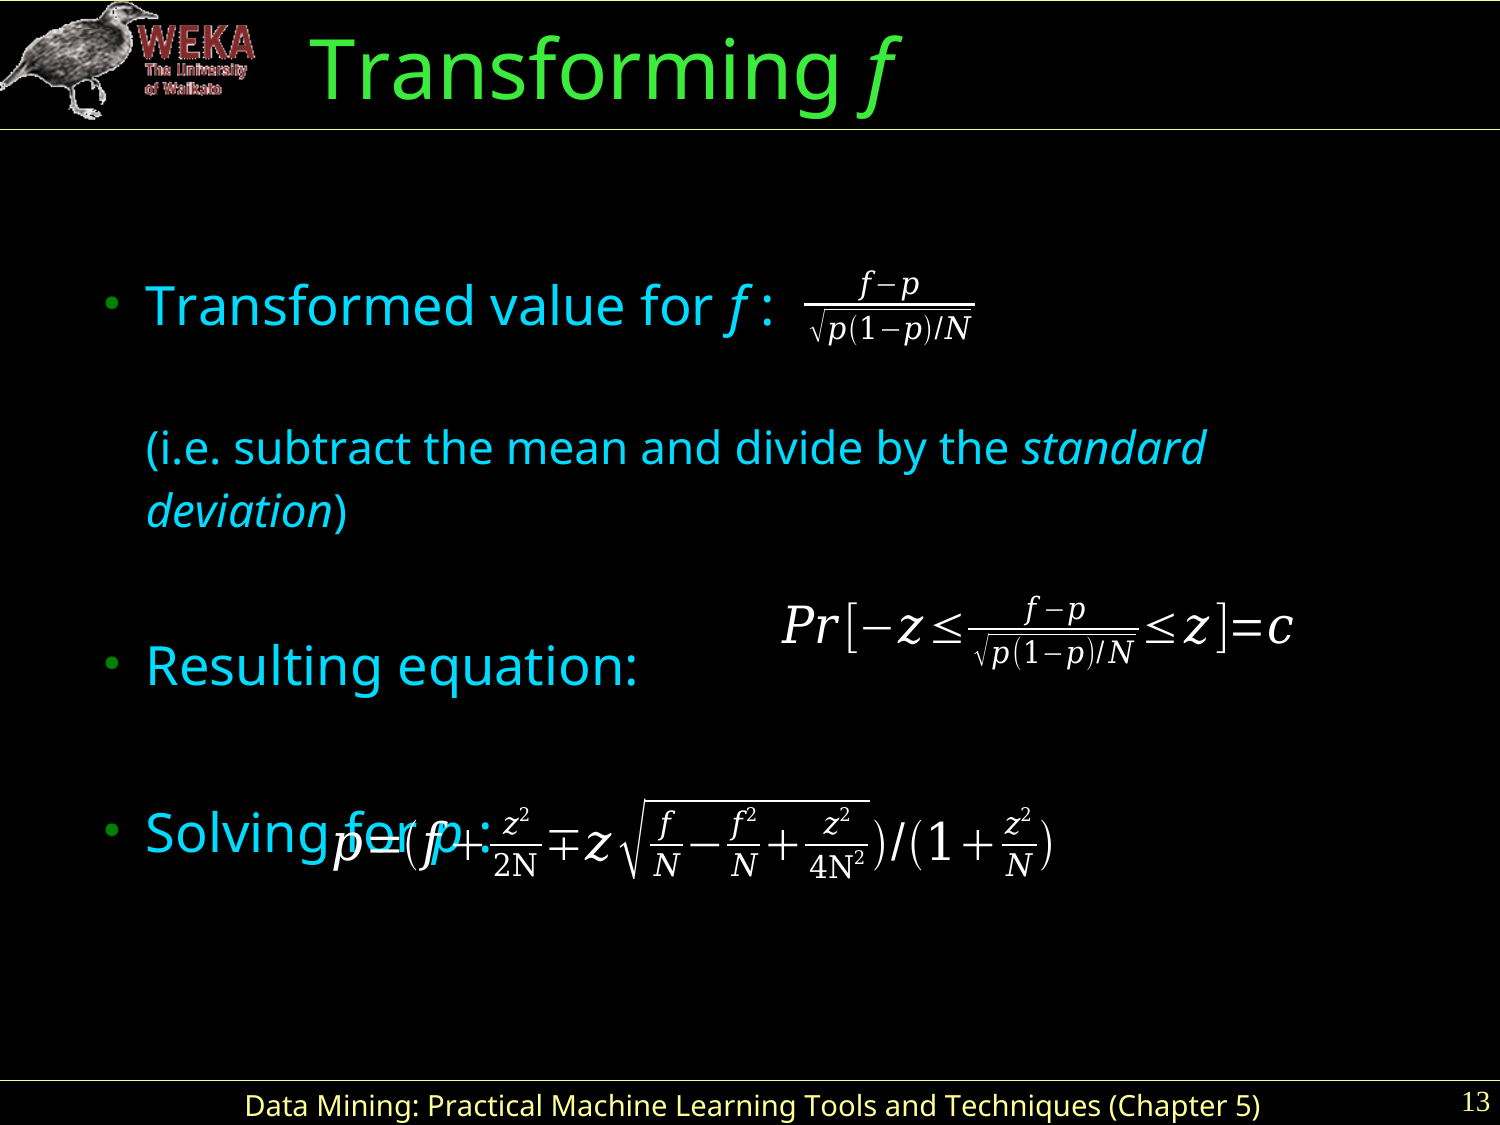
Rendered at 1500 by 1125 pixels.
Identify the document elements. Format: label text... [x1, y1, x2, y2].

picture [0, 1, 266, 129]
title Transforming f [295, 0, 1500, 148]
text_box Transformed value for f : (i.e. subtract the mean and divide by the standard deviation) Resulting equation: Solving for p : [88, 260, 1418, 936]
chart [773, 590, 1300, 673]
chart [797, 265, 982, 348]
chart [324, 797, 1061, 887]
